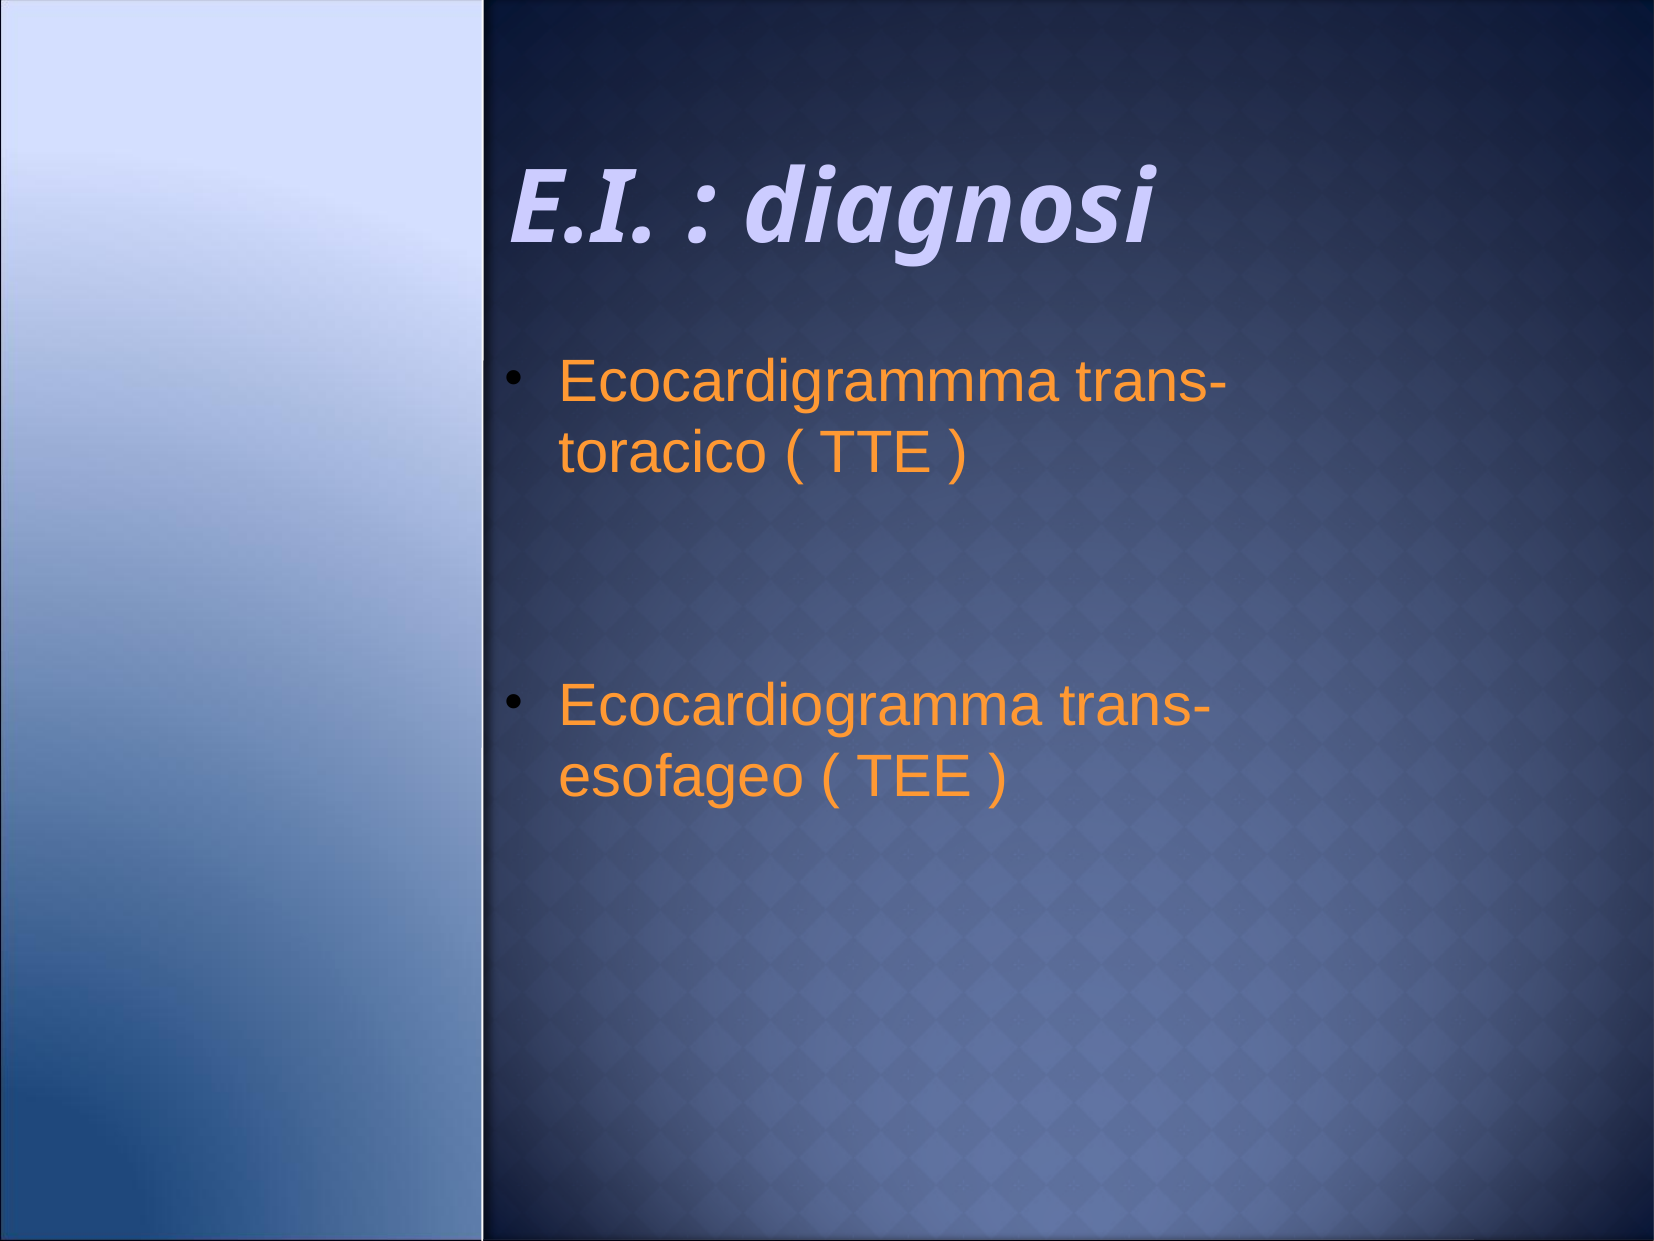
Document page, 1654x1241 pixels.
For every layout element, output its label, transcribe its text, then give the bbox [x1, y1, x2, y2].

picture [0, 0, 481, 1241]
title E.I. : diagnosi [501, 72, 1391, 263]
picture [484, 0, 1654, 1241]
list Ecocardigrammma trans-toracico ( TTE ) Ecocardiogramma trans-esofageo ( TEE ) [488, 333, 1391, 1166]
